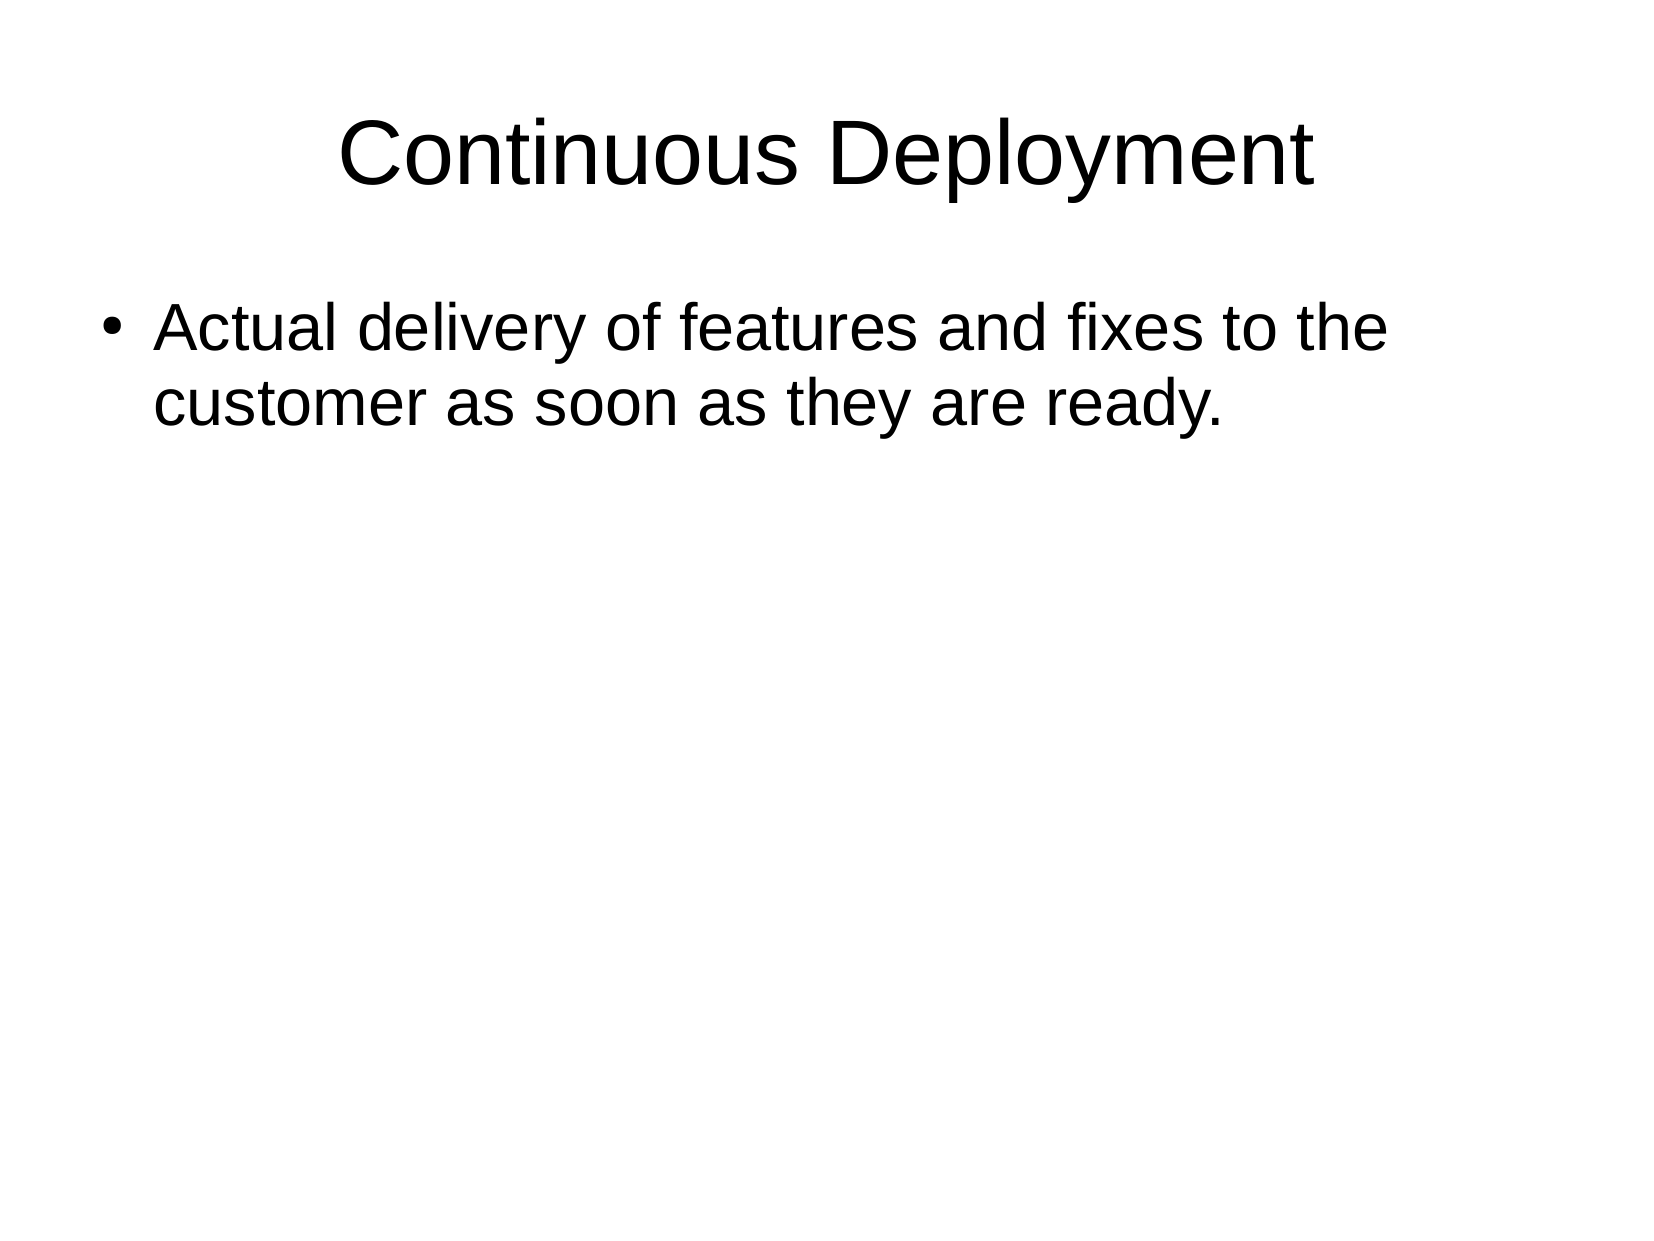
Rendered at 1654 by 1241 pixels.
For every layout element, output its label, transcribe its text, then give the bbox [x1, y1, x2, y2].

title Continuous Deployment [82, 49, 1571, 257]
list Actual delivery of features and fixes to the customer as soon as they are ready. [82, 290, 1571, 1109]
